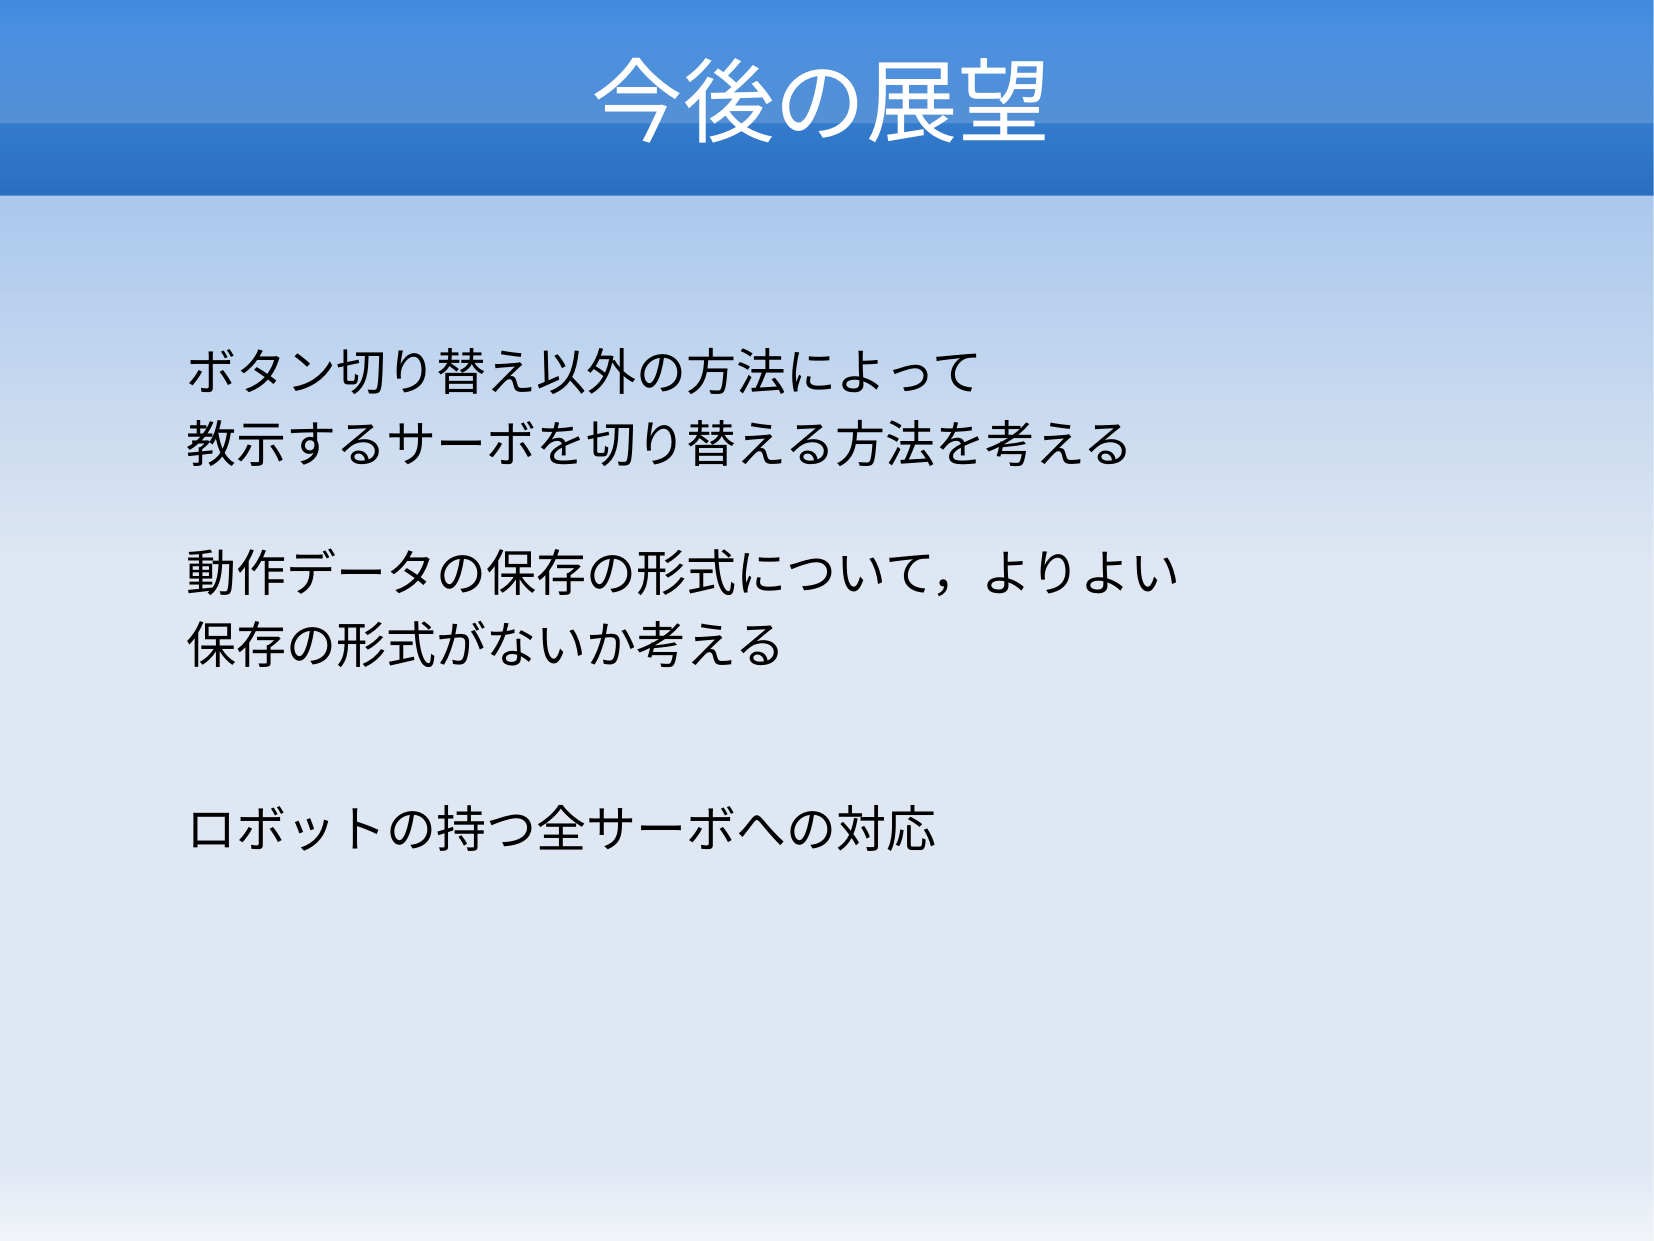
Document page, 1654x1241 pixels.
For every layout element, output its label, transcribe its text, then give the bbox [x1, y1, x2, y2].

text_box ボタン切り替え以外の方法によって 教示するサーボを切り替える方法を考える 動作データの保存の形式について，よりよい 保存の形式がないか考える ロボットの持つ全サーボへの対応 [171, 324, 1202, 840]
title 今後の展望 [76, 0, 1565, 208]
picture [0, 0, 1654, 1241]
